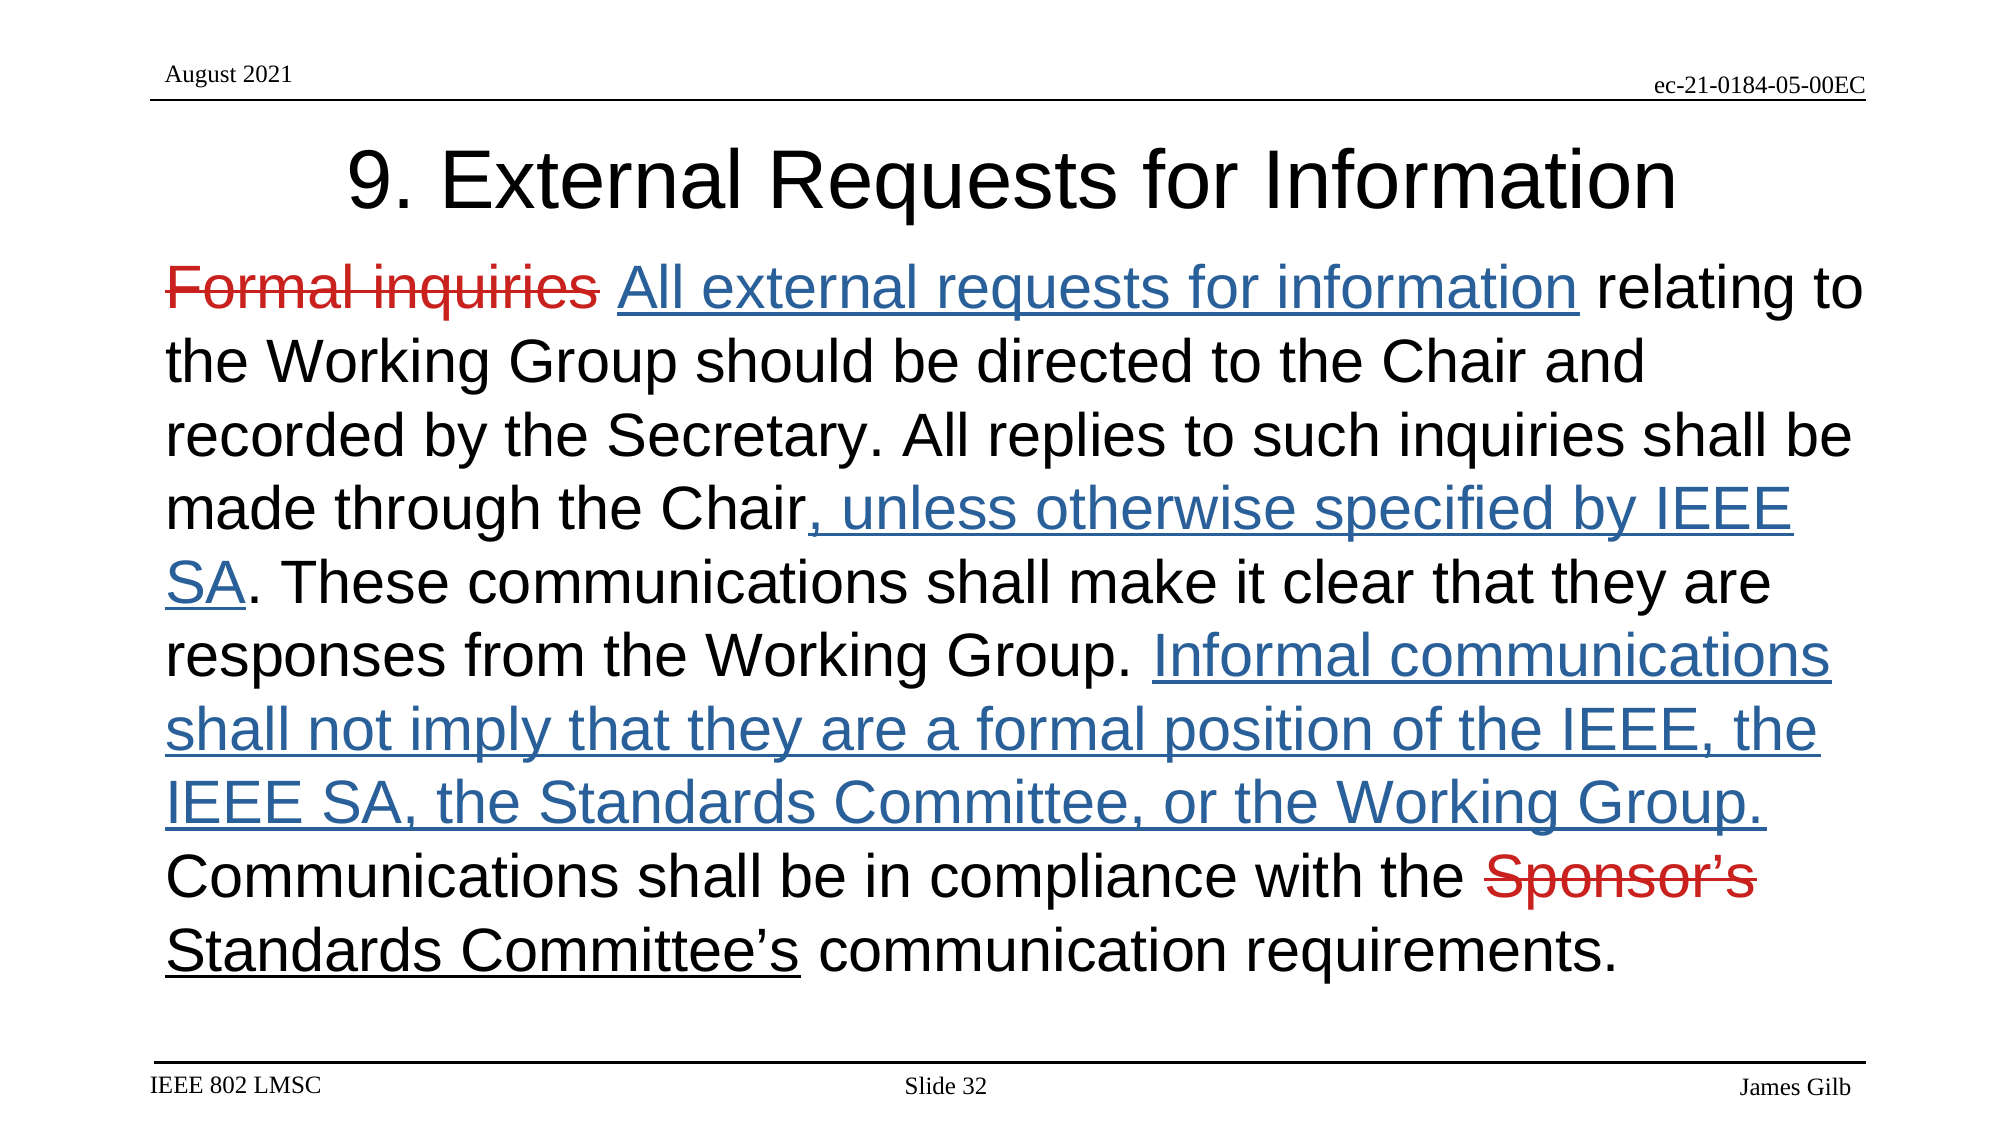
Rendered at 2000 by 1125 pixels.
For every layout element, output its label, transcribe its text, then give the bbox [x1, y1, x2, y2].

title 9. External Requests for Information [149, 112, 1900, 238]
list Formal inquiries All external requests for information relating to the Working Group should be directed to the Chair and recorded by the Secretary. All replies to such inquiries shall be made through the Chair, unless otherwise specified by IEEE SA. These communications shall make it clear that they are responses from the Working Group. Informal communications shall not imply that they are a formal position of the IEEE, the IEEE SA, the Standards Committee, or the Working Group. Communications shall be in compliance with the Sponsor’s Standards Committee’s communication requirements. [149, 239, 1900, 1051]
